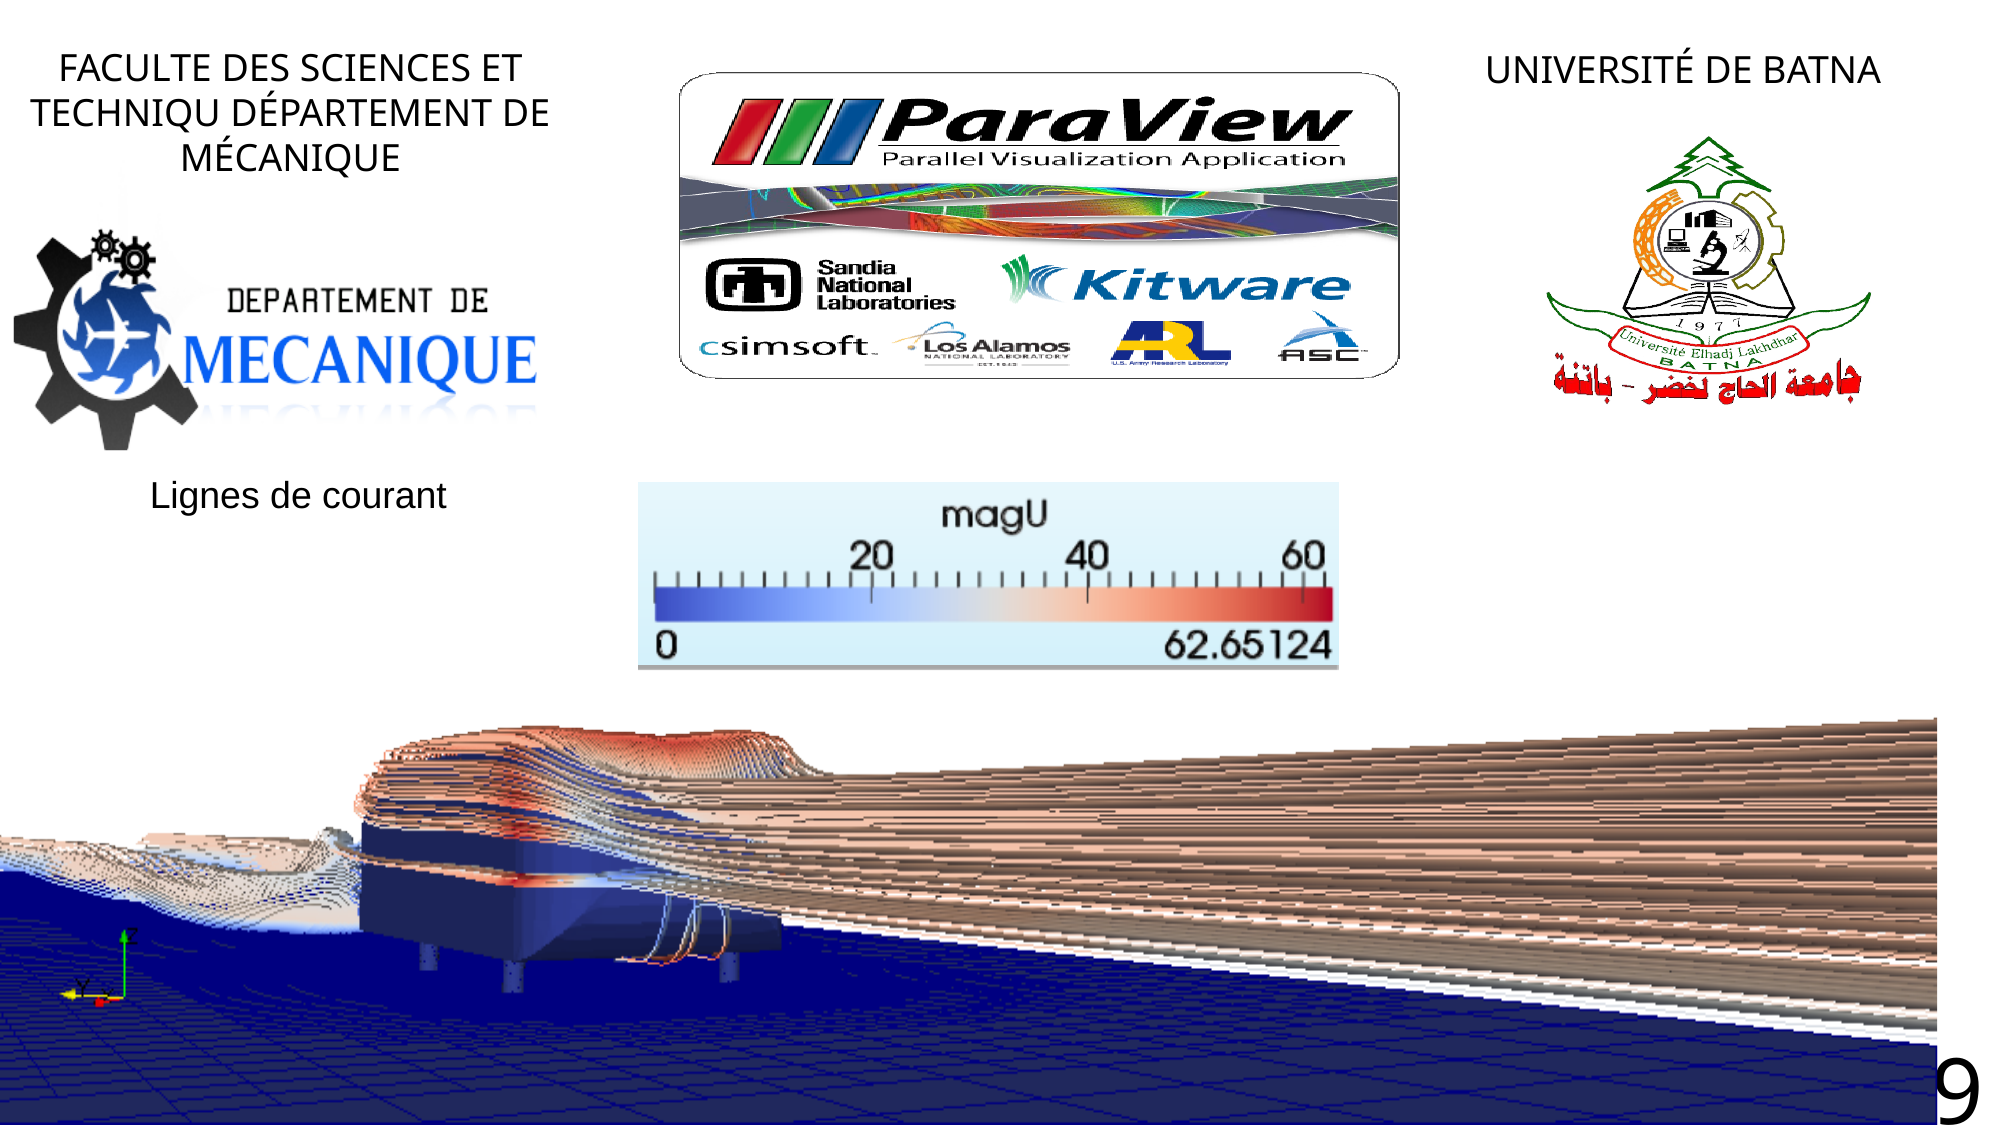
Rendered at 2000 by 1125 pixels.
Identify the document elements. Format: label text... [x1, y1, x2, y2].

text_box Faculte des Sciences et Techniqu Département de MÉCANIQUE [13, 36, 567, 187]
picture [678, 71, 1413, 389]
text_box Université de Batna [1469, 38, 1935, 144]
picture [0, 134, 552, 468]
slide_number <number> [1938, 1065, 2000, 1125]
text_box Lignes de courant [135, 467, 571, 525]
picture [0, 482, 1938, 1125]
picture [1541, 144, 1876, 407]
